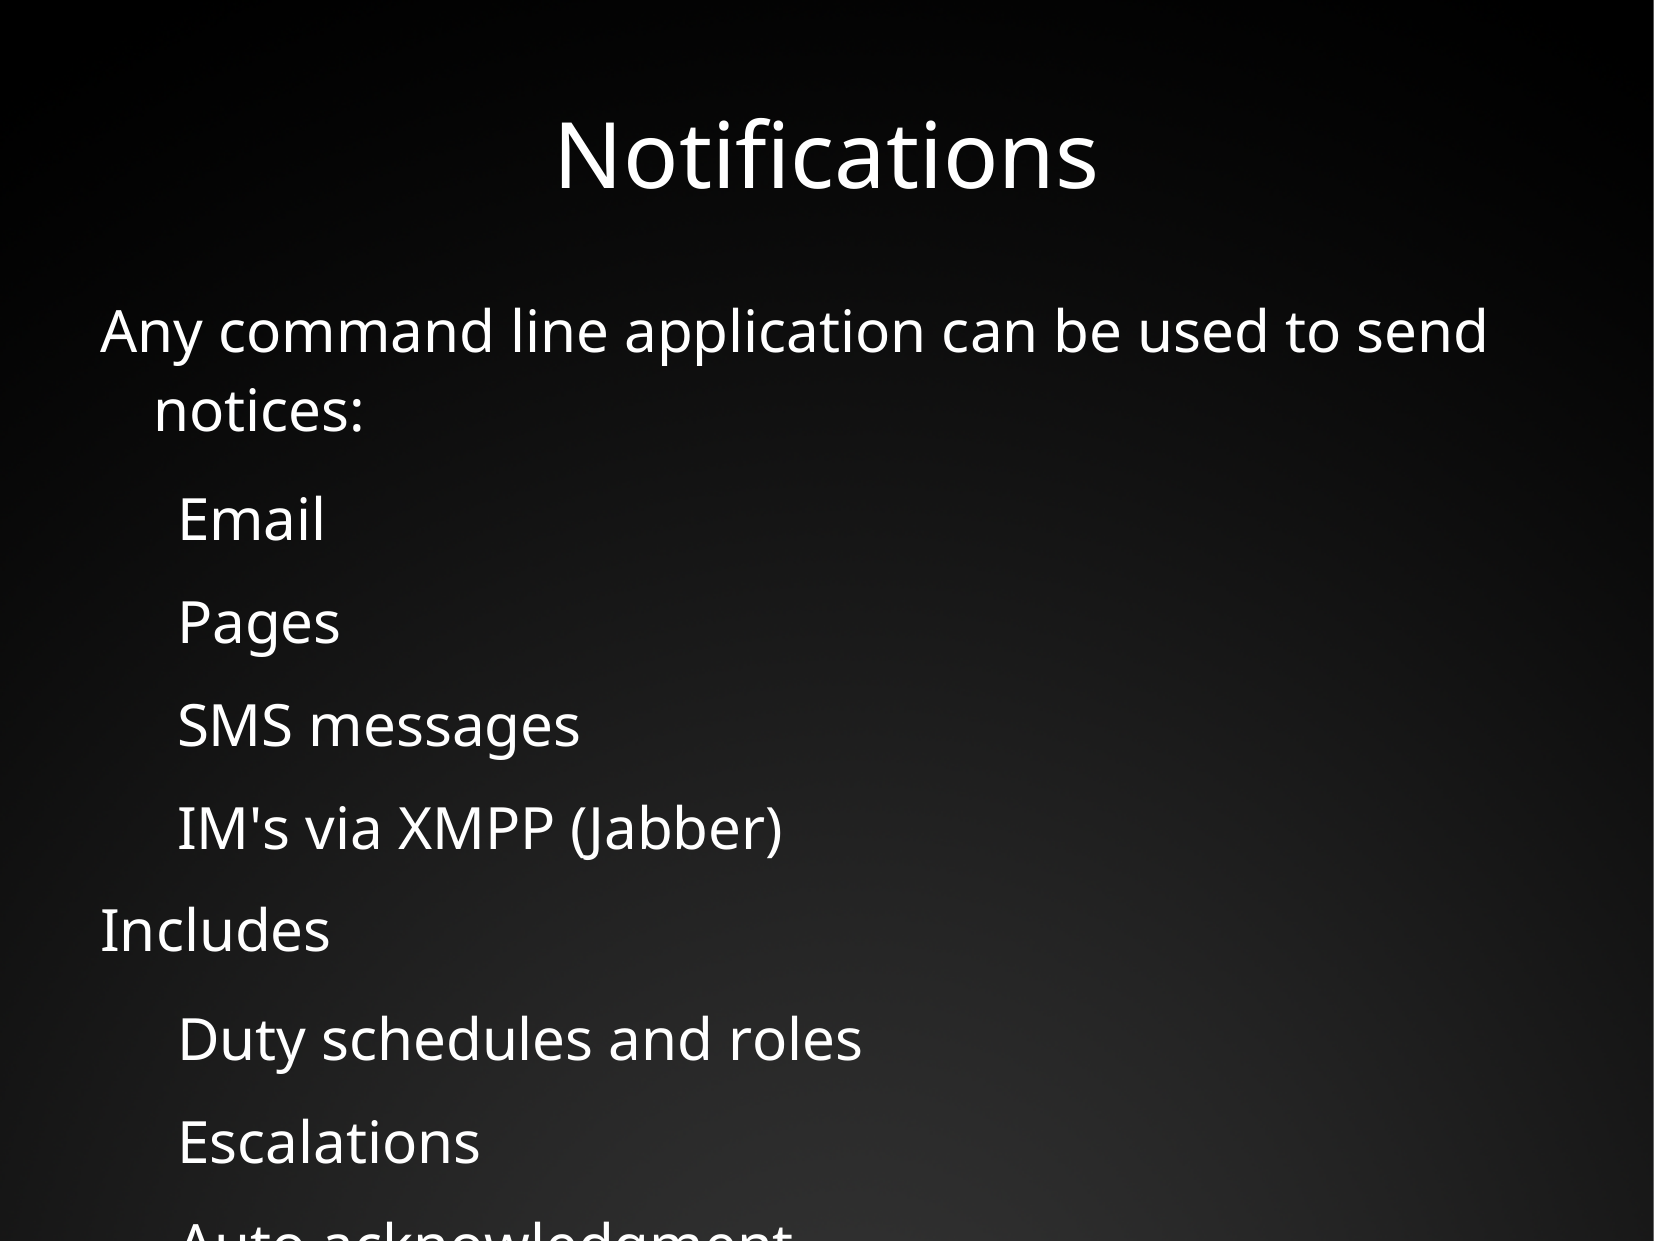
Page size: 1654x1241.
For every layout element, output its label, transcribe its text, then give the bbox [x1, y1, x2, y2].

list Any command line application can be used to send notices: Email Pages SMS messages IM's via XMPP (Jabber) Includes Duty schedules and roles Escalations Auto acknowledgment [82, 290, 1571, 1179]
title Notifications [82, 49, 1571, 257]
picture [0, 0, 1654, 1241]
picture [192, 1230, 199, 1241]
